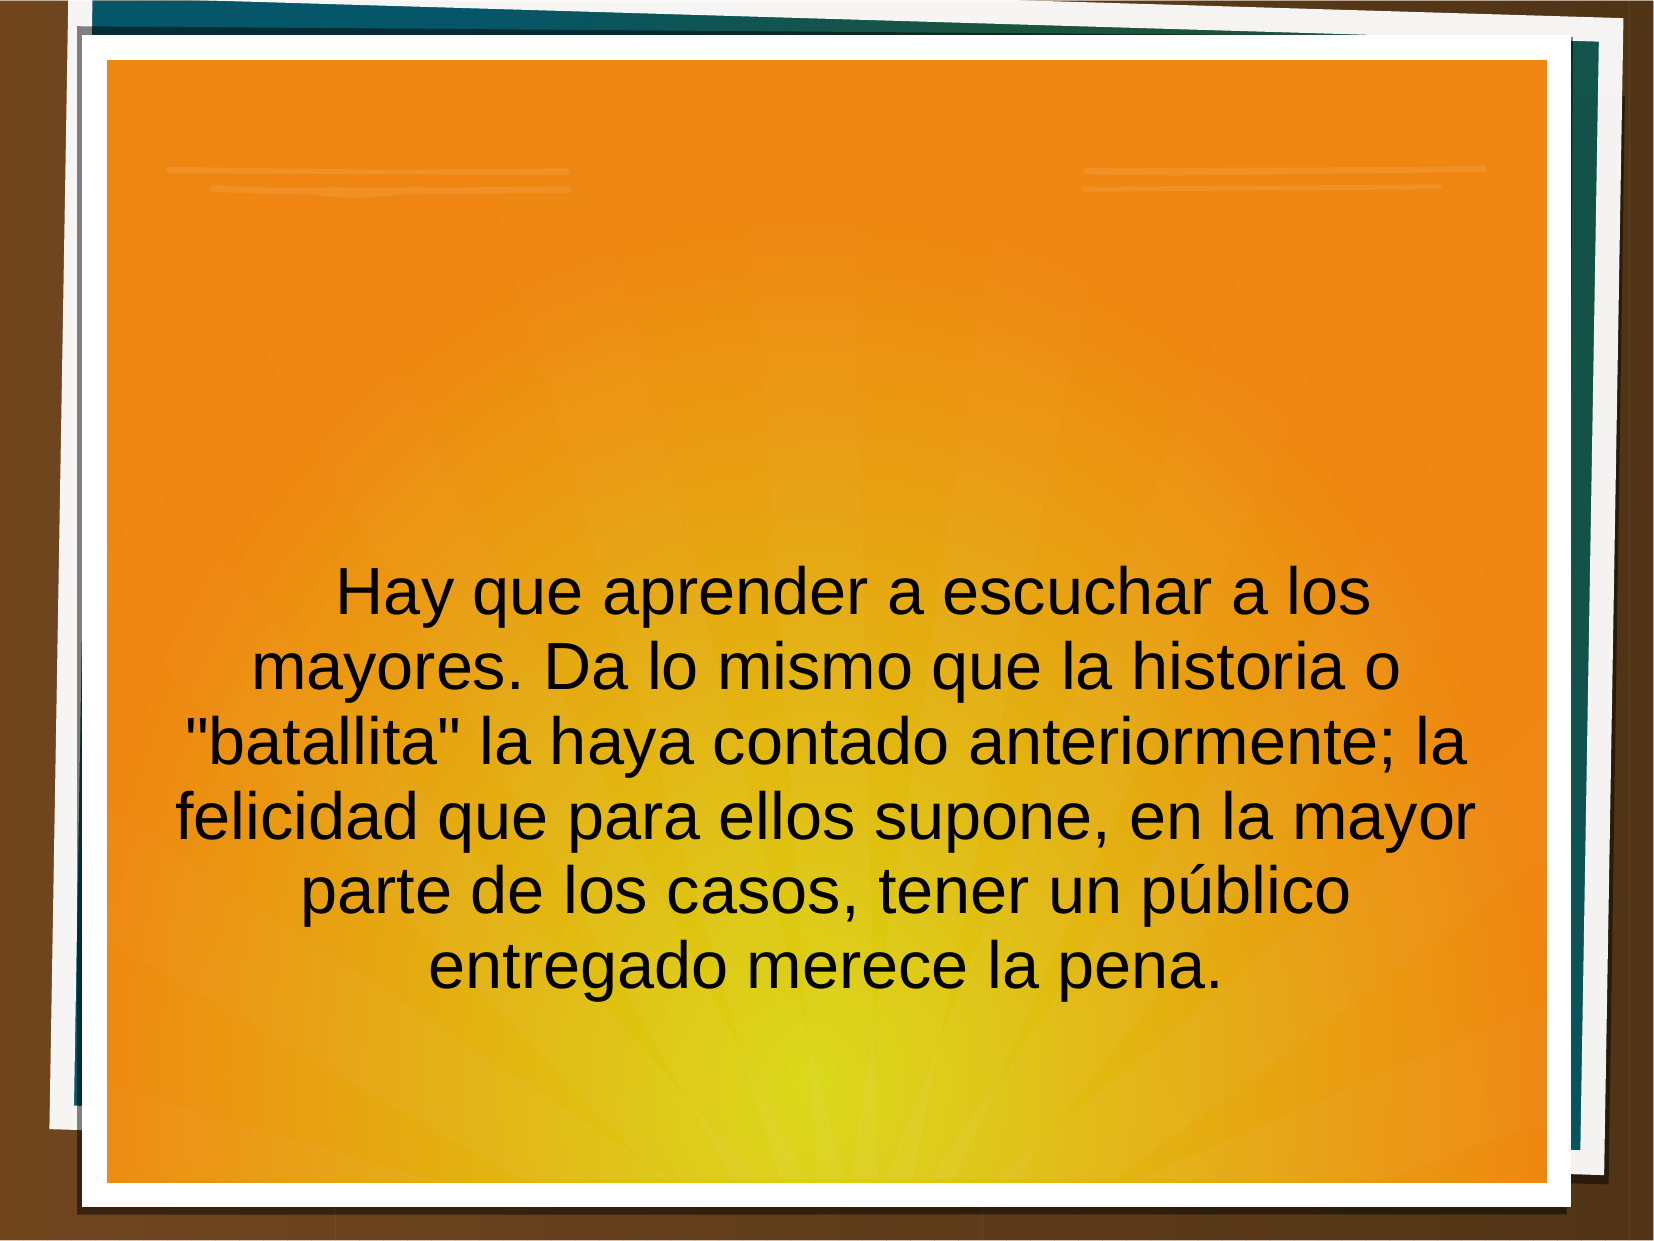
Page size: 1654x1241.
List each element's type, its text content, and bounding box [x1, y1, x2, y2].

subtitle Hay que aprender a escuchar a los mayores. Da lo mismo que la historia o "batallita" la haya contado anteriormente; la felicidad que para ellos supone, en la mayor parte de los casos, tener un público entregado merece la pena. [162, 299, 1492, 1241]
